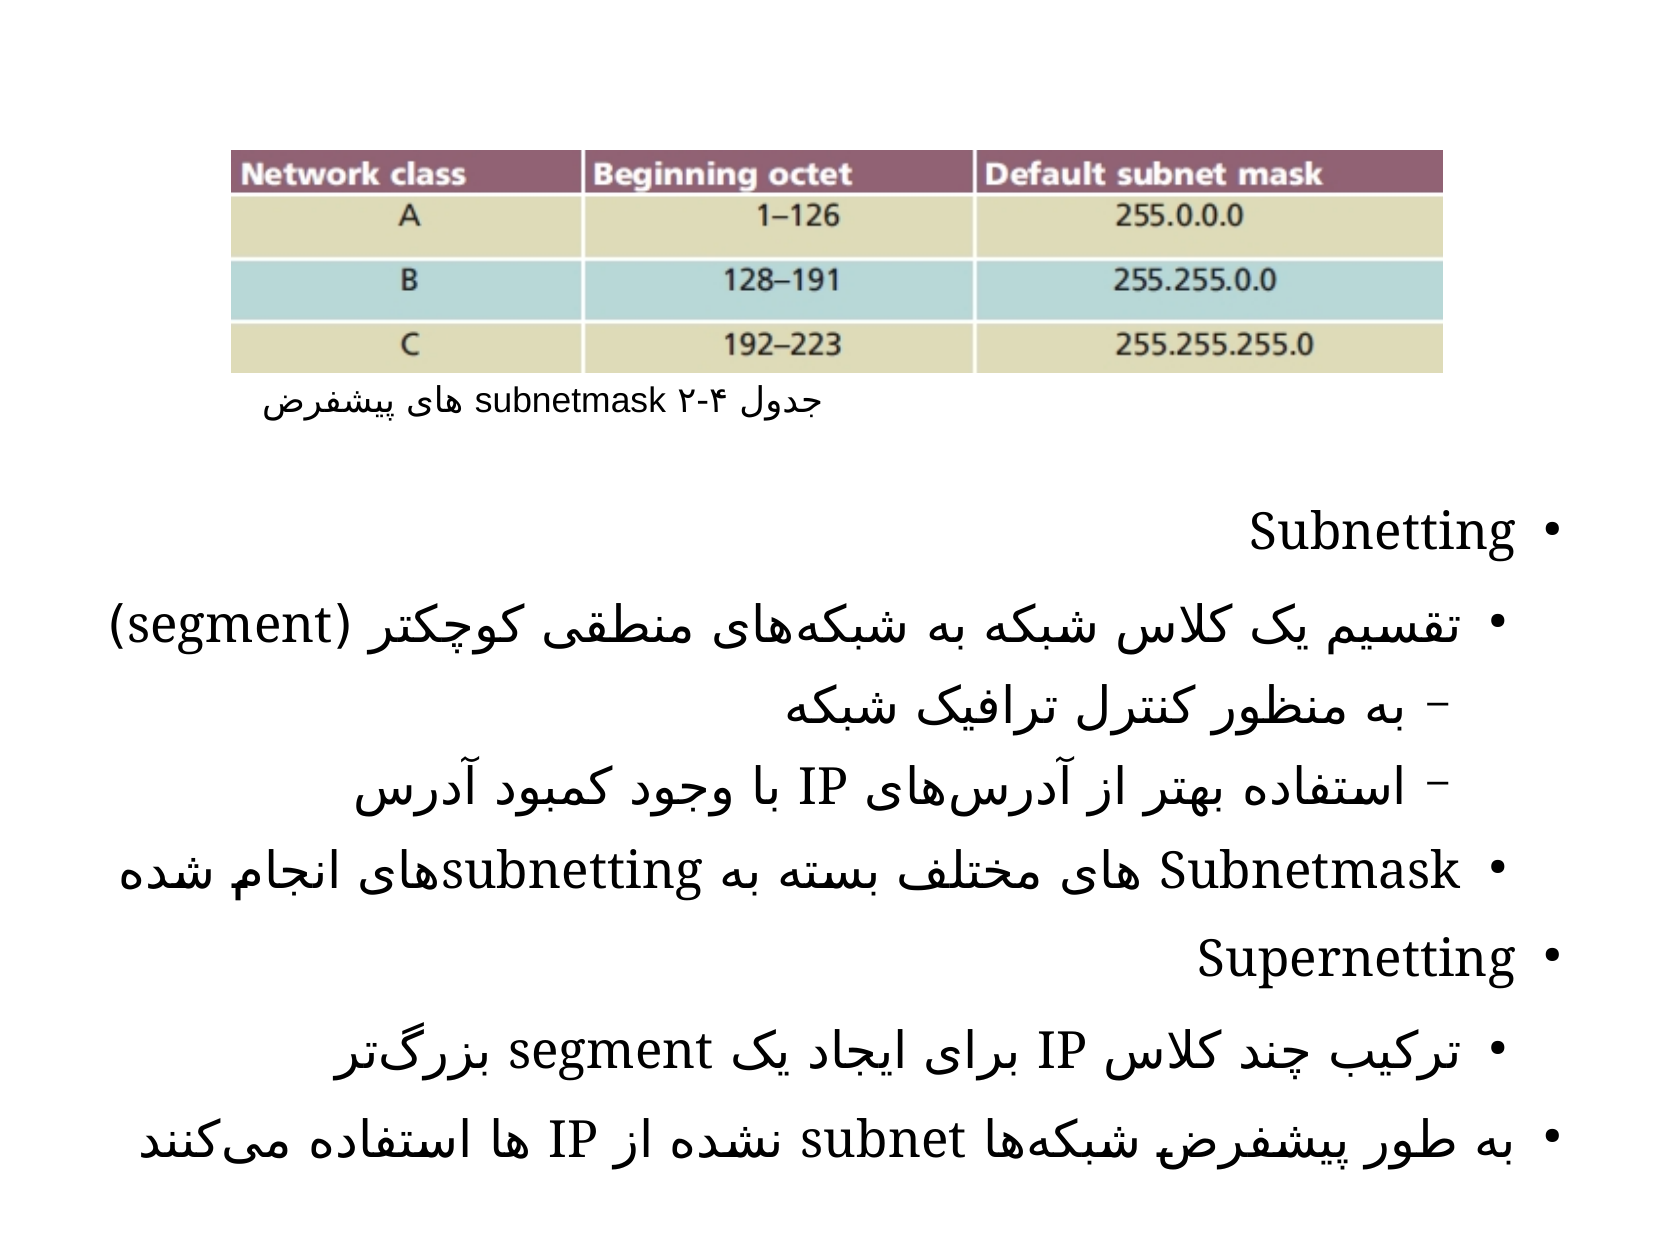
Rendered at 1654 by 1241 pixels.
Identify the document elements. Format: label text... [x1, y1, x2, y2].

text_box جدول ۴-۲ subnetmask های پیشفرض [212, 369, 838, 428]
list Subnetting تقسیم یک کلاس شبکه به شبکه‌های منطقی کوچکتر (segment) به منظور کنترل ترافیک شبکه استفاده بهتر از آدرس‌های IP با وجود کمبود آدرس Subnetmask های مختلف بسته به subnettingهای انجام شده Supernetting ترکیب چند کلاس IP برای ایجاد یک segment بزرگ‌تر به طور پیشفرض شبکه‌ها subnet نشده از IP ها استفاده می‌کنند [82, 495, 1571, 1182]
picture [231, 150, 1443, 373]
